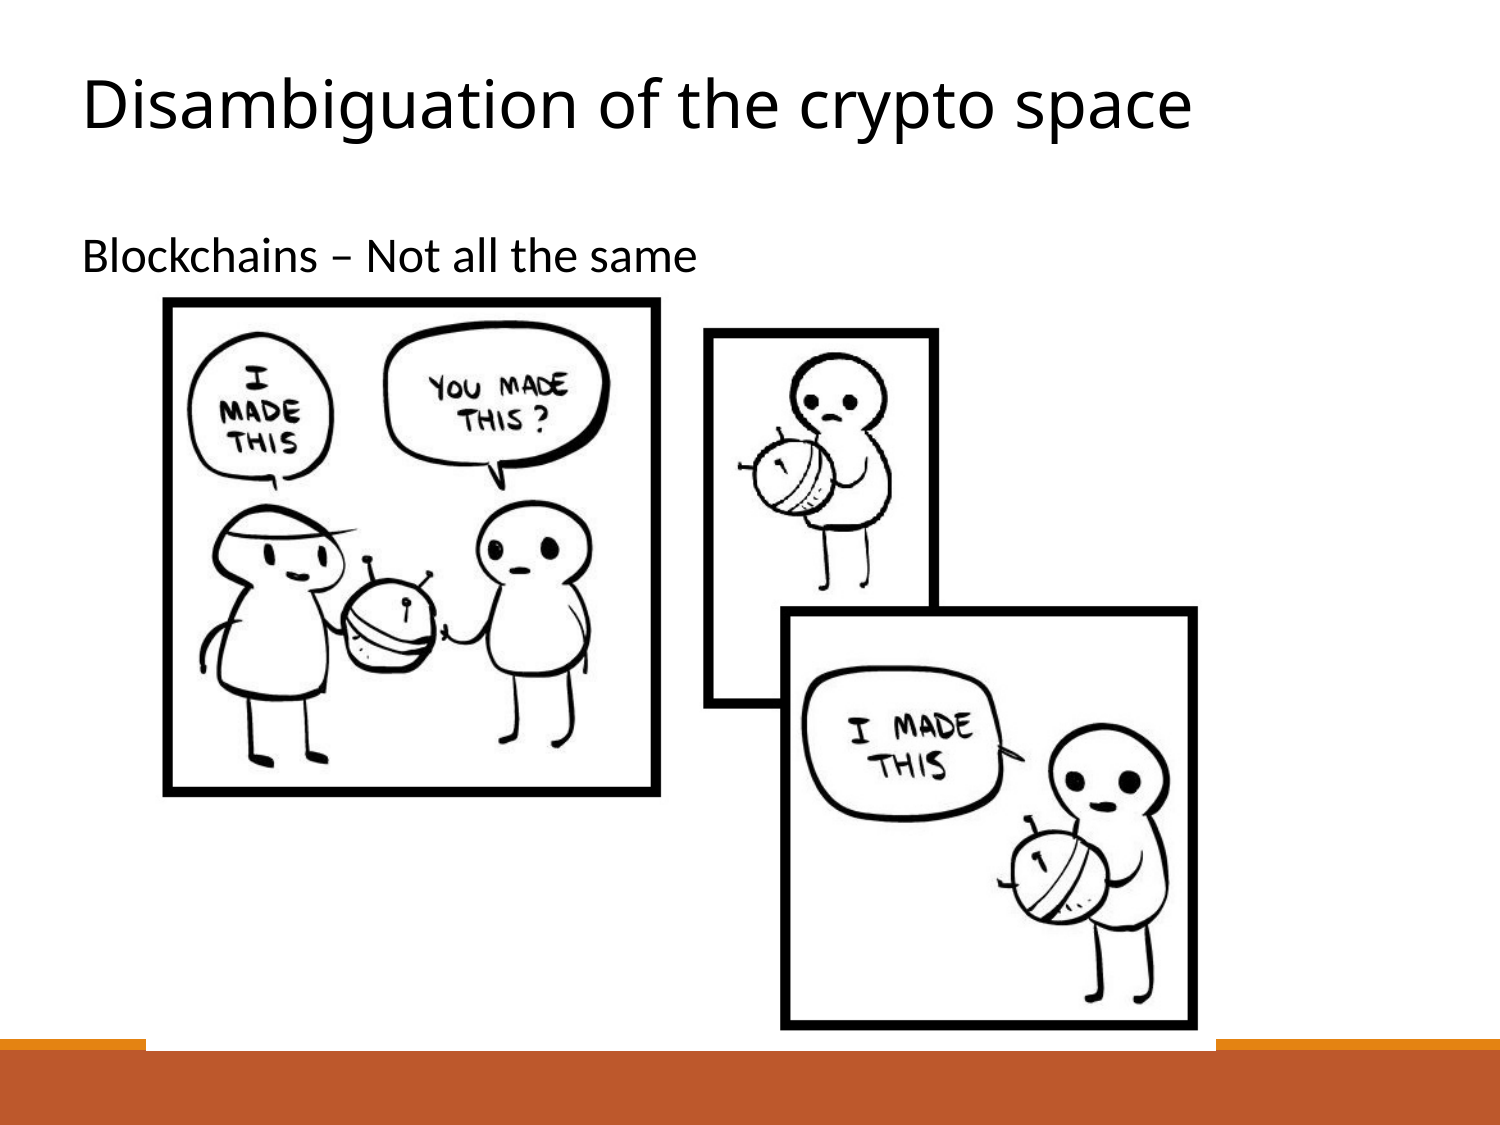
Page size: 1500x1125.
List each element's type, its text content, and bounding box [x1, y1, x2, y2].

text_box Disambiguation of the crypto space [66, 53, 1295, 241]
picture [146, 282, 1216, 1051]
text_box Blockchains – Not all the same [66, 214, 1136, 351]
